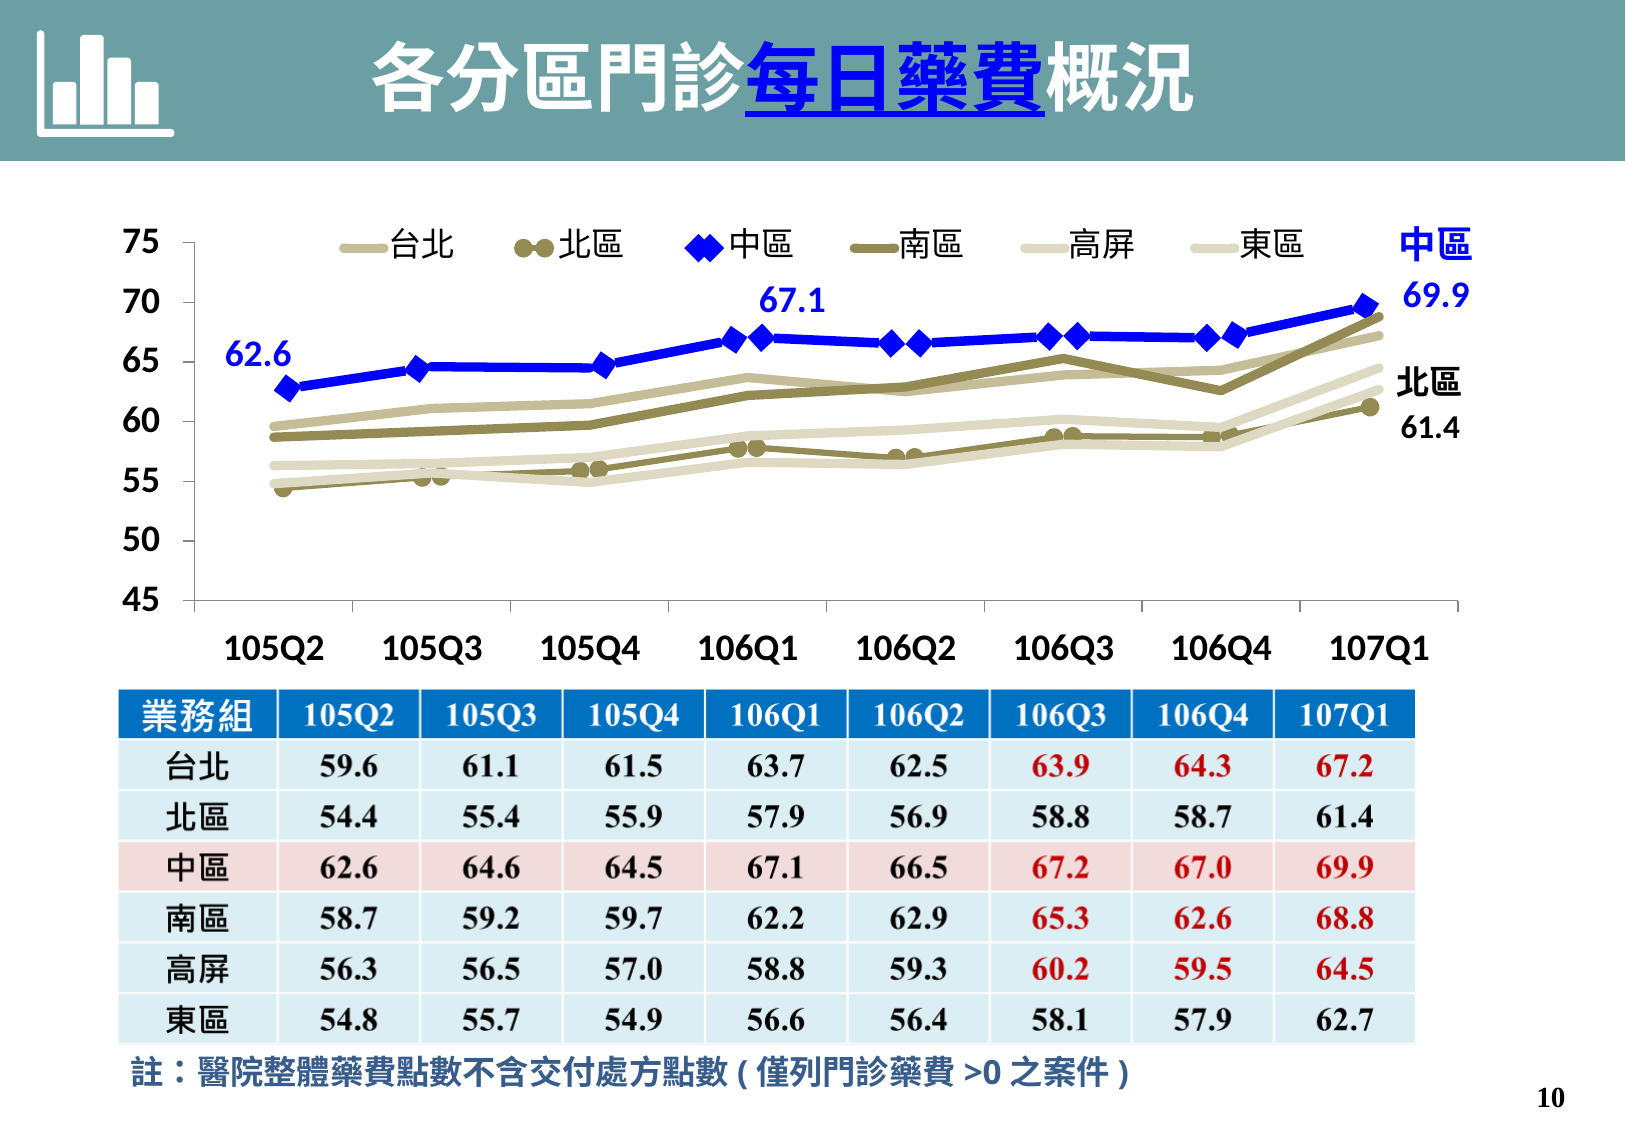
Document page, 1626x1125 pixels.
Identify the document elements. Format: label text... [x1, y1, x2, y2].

text_box [36, 30, 175, 137]
picture [0, 0, 1625, 161]
text_box [134, 81, 159, 125]
picture [94, 212, 1489, 674]
text_box 註：醫院整體藥費點數不含交付處方點數(僅列門診藥費>0之案件) [115, 1043, 1451, 1100]
text_box [107, 57, 132, 125]
text_box [52, 81, 77, 125]
text_box <編號> [1521, 1069, 1604, 1123]
picture [117, 680, 1416, 1043]
title 各分區門診每日藥費概況 [44, 0, 1522, 152]
text_box [80, 34, 104, 125]
